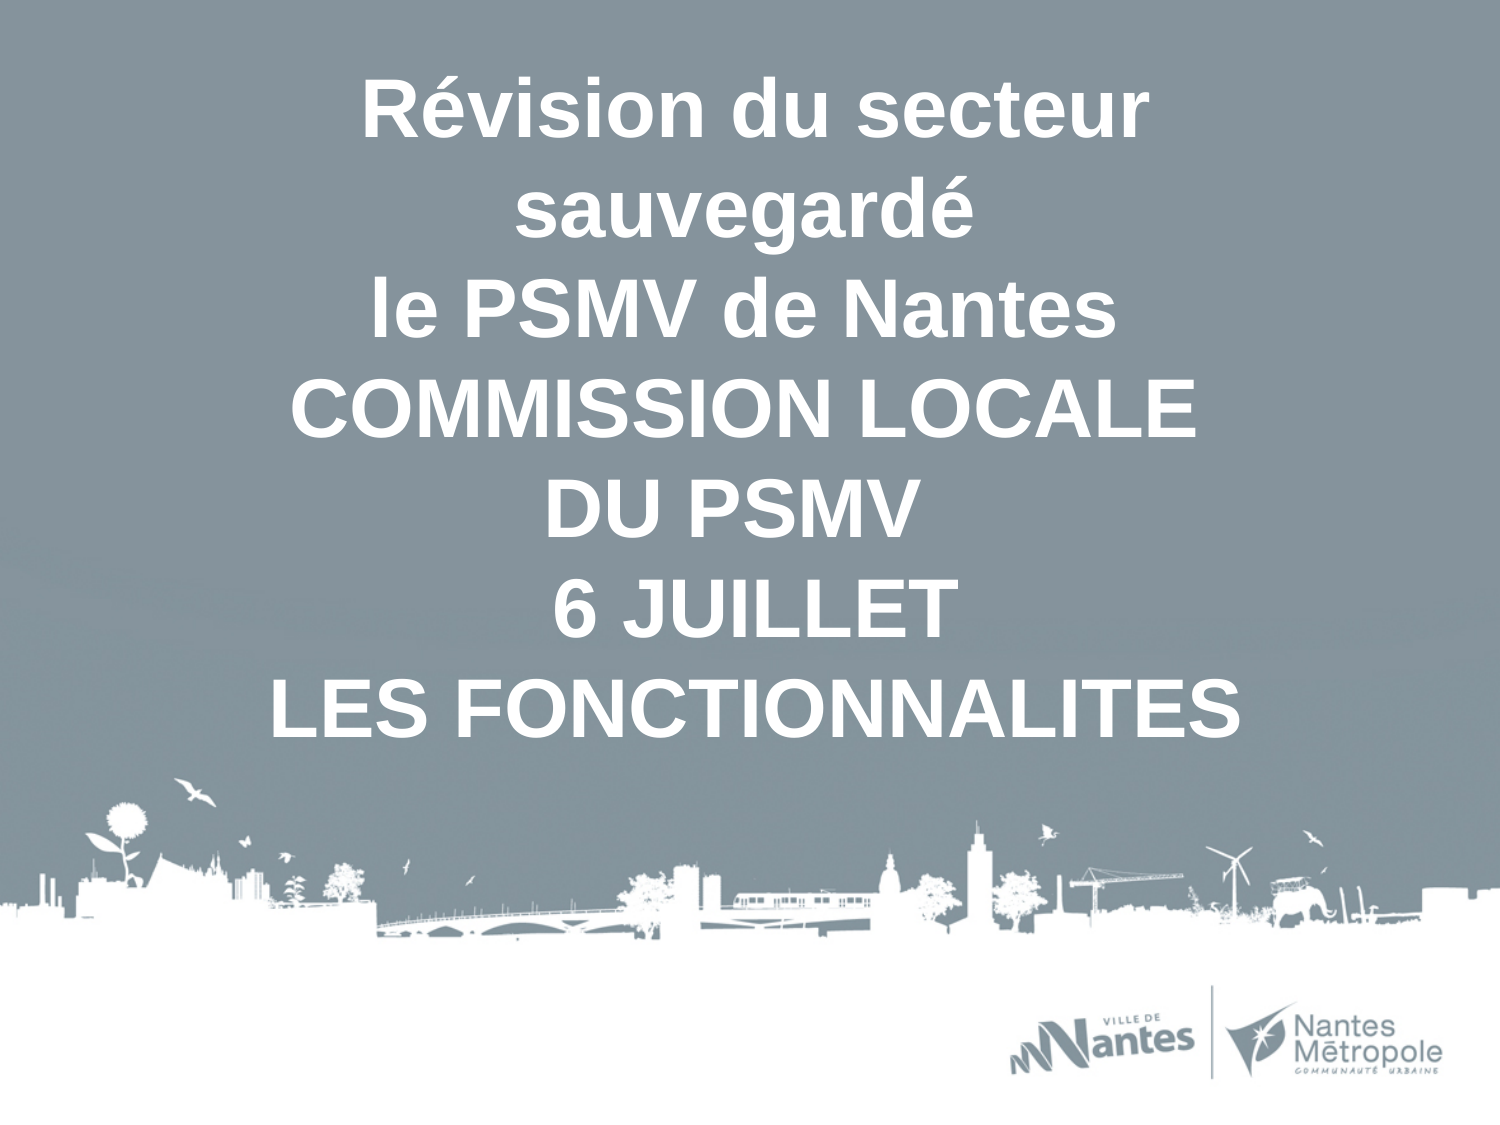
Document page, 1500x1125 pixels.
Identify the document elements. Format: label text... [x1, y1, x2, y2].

picture [0, 0, 1500, 1125]
title Révision du secteur sauvegardé le PSMV de Nantes COMMISSION LOCALE DU PSMV 6 JUILLET LES FONCTIONNALITES [118, 0, 1394, 733]
